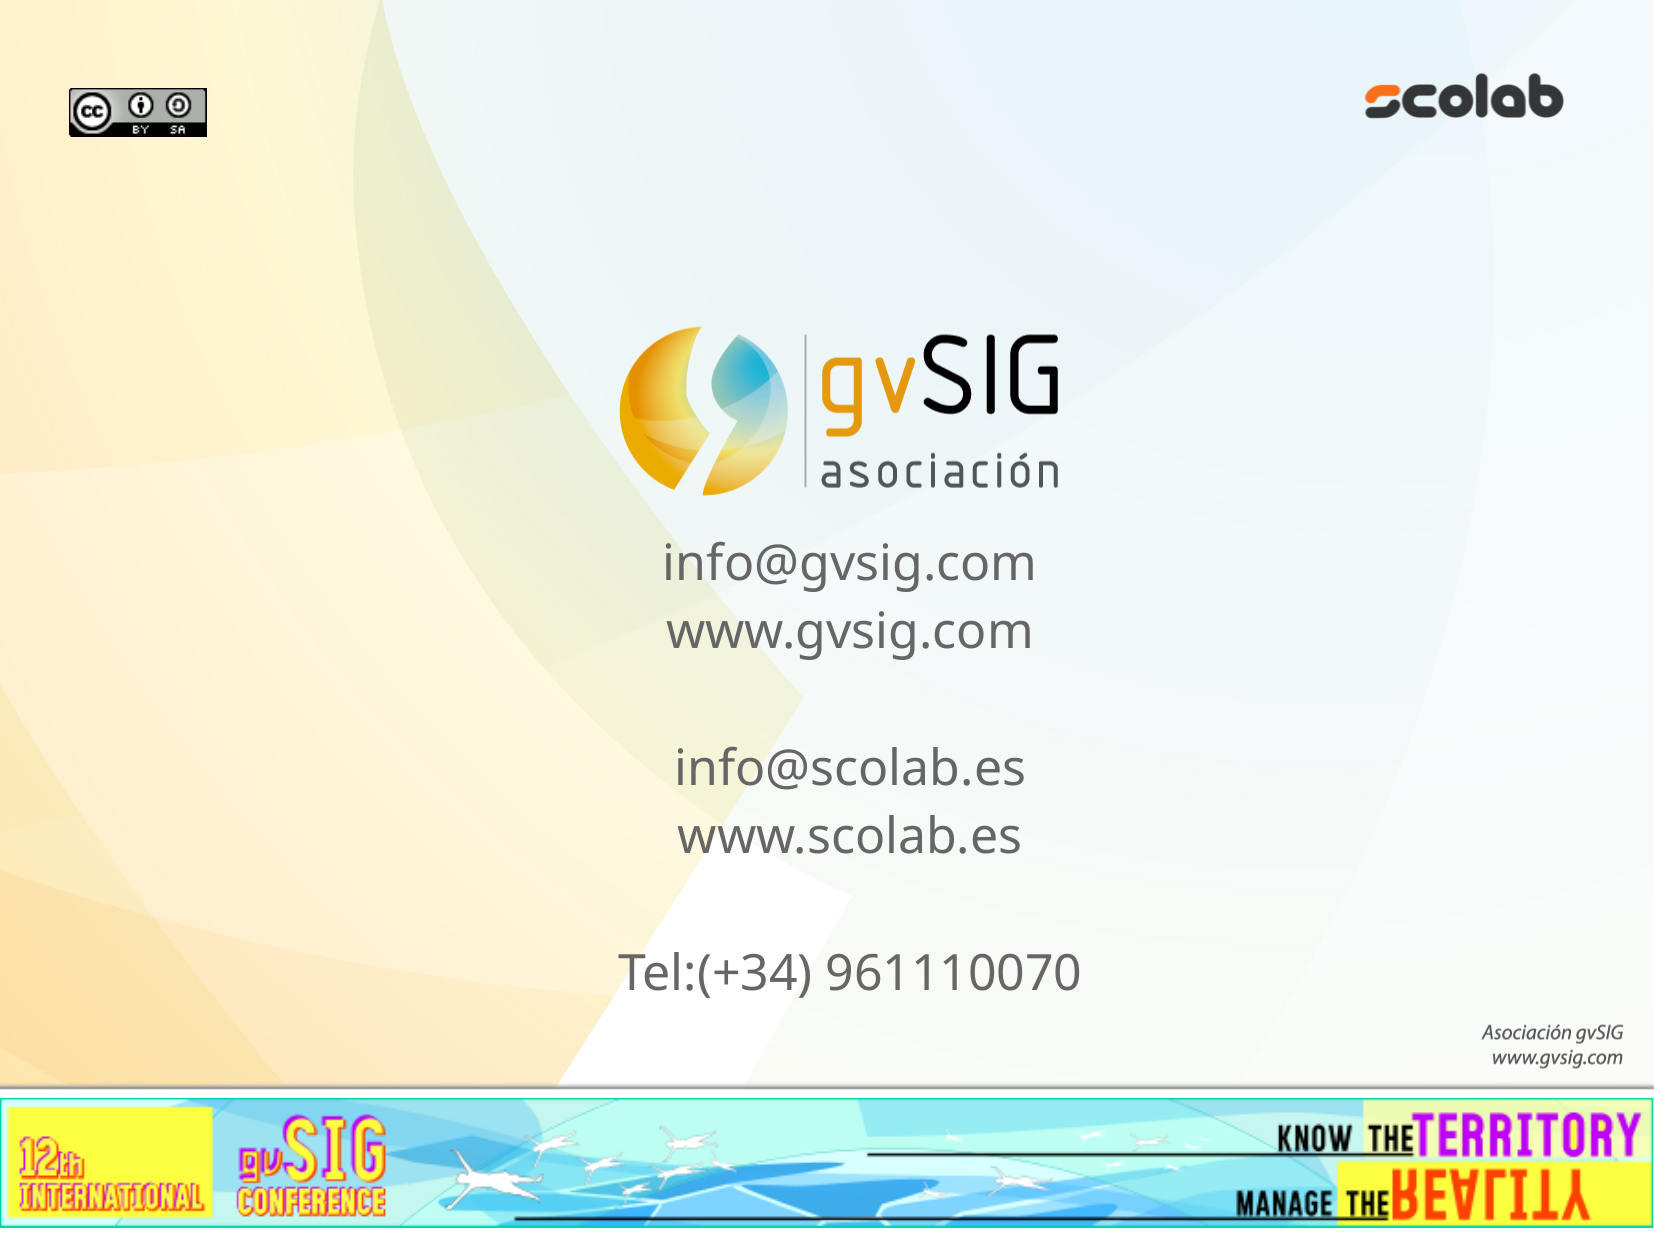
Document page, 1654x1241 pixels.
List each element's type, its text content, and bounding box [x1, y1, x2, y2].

title info@gvsig.com www.gvsig.com info@scolab.es www.scolab.es Tel:(+34) 961110070 [135, 561, 1565, 972]
picture [0, 0, 1654, 1241]
